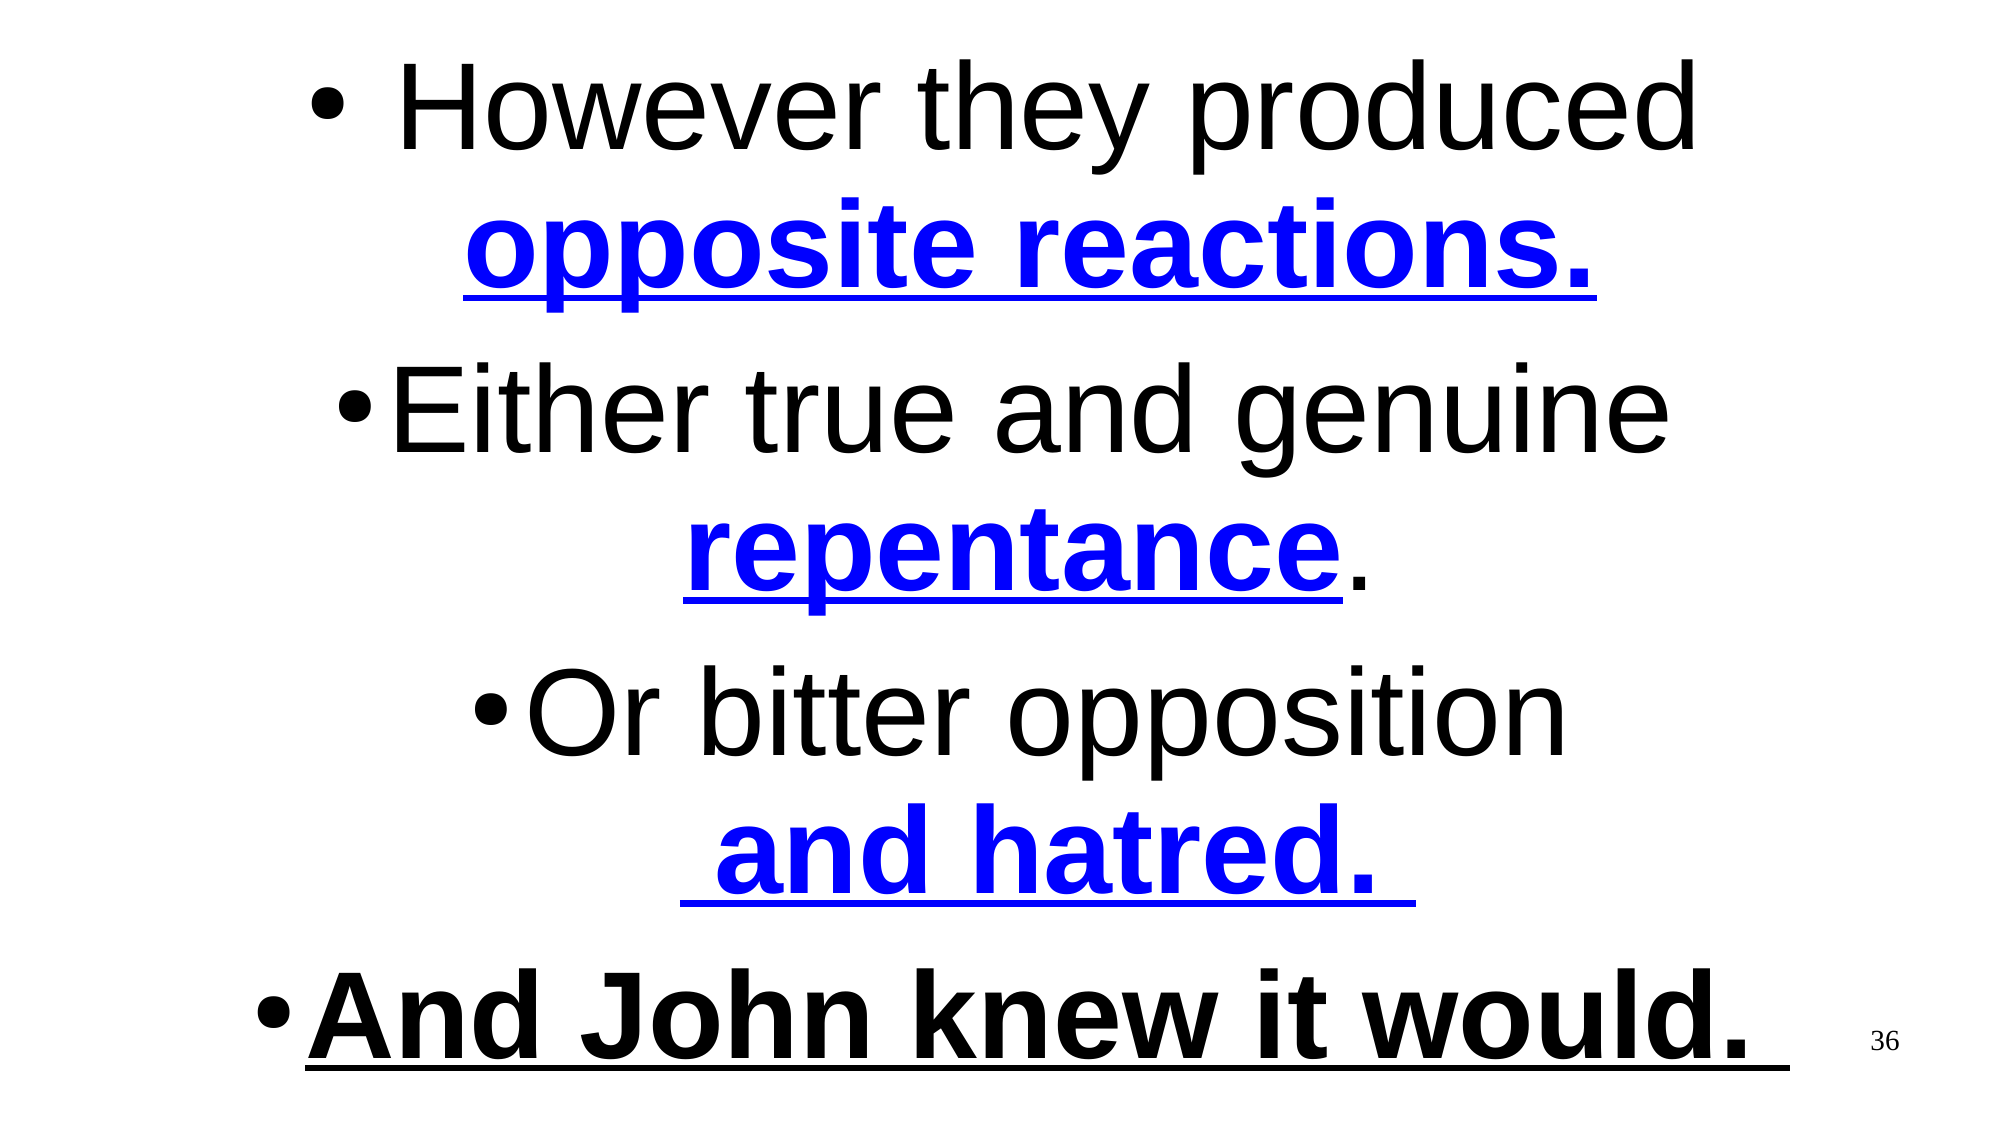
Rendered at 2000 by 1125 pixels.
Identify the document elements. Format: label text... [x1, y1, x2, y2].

list However they produced opposite reactions. Either true and genuine repentance. Or bitter opposition and hatred. And John knew it would. [37, 37, 1988, 1088]
